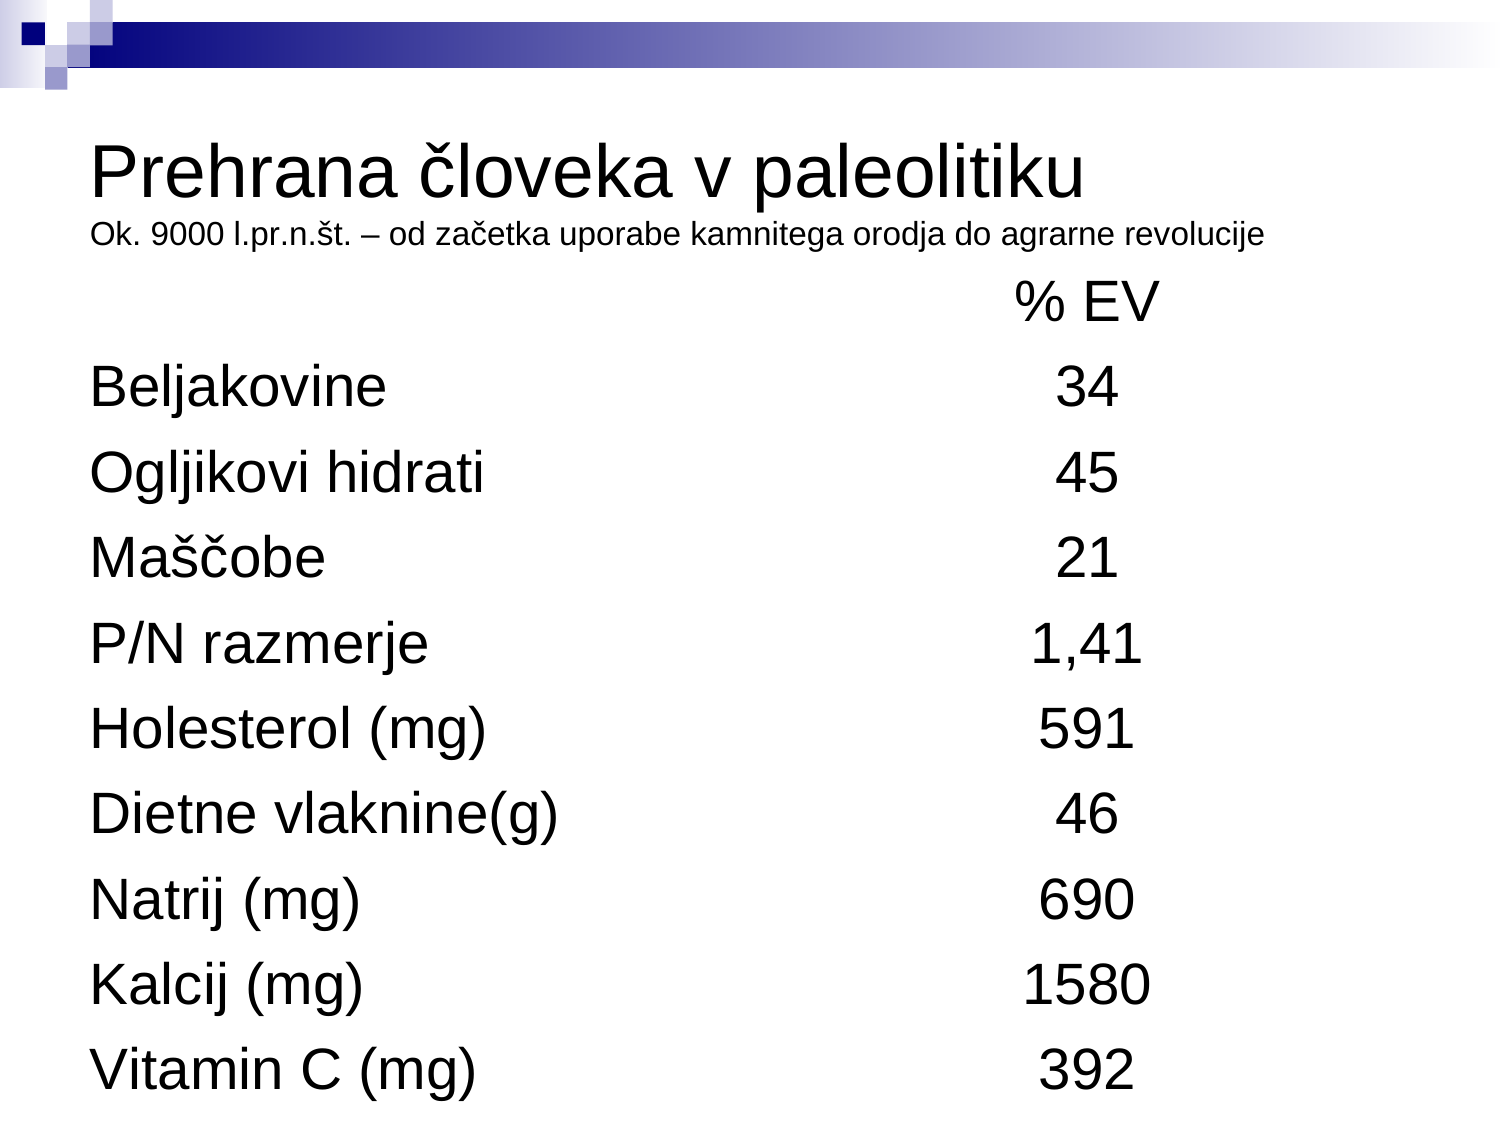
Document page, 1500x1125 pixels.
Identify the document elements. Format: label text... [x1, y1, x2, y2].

table_cell 46 [750, 768, 1425, 853]
table_cell 21 [750, 512, 1425, 597]
title Prehrana človeka v paleolitiku Ok. 9000 l.pr.n.št. – od začetka uporabe kamnitega orodja do agrarne revolucije [75, 75, 1426, 301]
table_cell Maščobe [75, 512, 750, 597]
table_cell Ogljikovi hidrati [75, 426, 750, 512]
table_header [75, 255, 750, 341]
table_cell 1580 [750, 939, 1425, 1024]
table_cell Kalcij (mg) [75, 939, 750, 1024]
table_cell 1,41 [750, 597, 1425, 682]
table_cell Dietne vlaknine(g) [75, 768, 750, 853]
table_cell 591 [750, 682, 1425, 768]
table_cell 45 [750, 426, 1425, 512]
table_cell 34 [750, 341, 1425, 426]
table_cell Holesterol (mg) [75, 682, 750, 768]
table_cell Vitamin C (mg) [75, 1024, 750, 1109]
table_cell P/N razmerje [75, 597, 750, 682]
table_cell 690 [750, 853, 1425, 939]
table_cell Beljakovine [75, 341, 750, 426]
table_cell Natrij (mg) [75, 853, 750, 939]
table_cell 392 [750, 1024, 1425, 1109]
table_header % EV [750, 255, 1425, 341]
